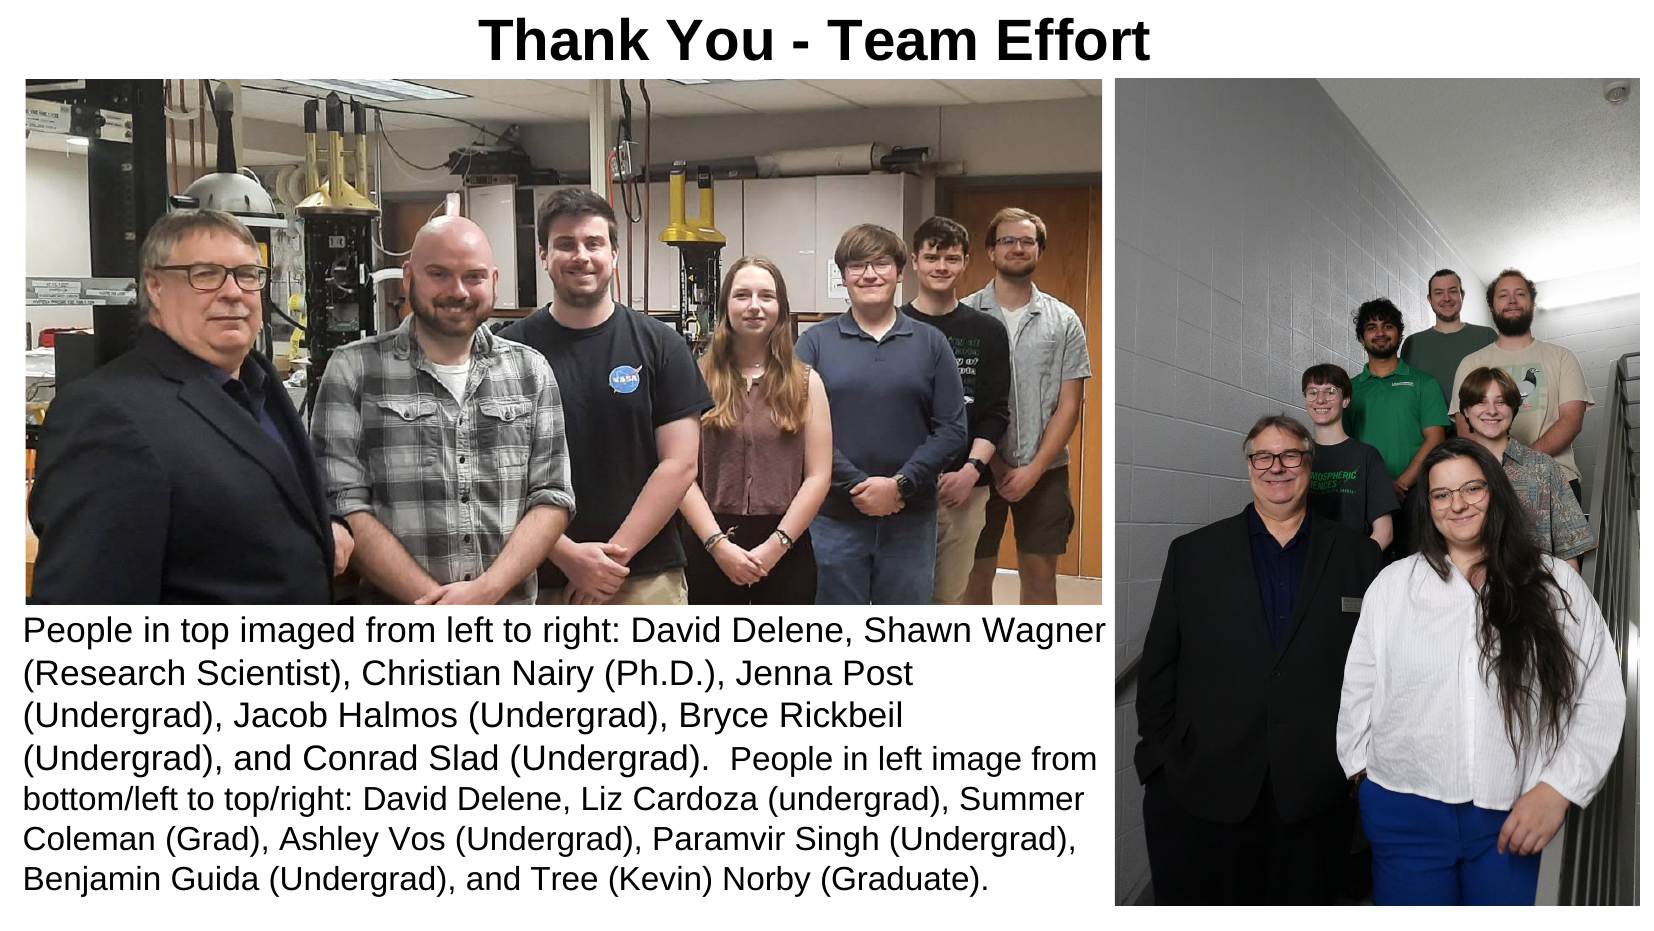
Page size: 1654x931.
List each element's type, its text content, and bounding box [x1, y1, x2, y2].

picture [25, 79, 1103, 605]
text_box People in top imaged from left to right: David Delene, Shawn Wagner (Research Scientist), Christian Nairy (Ph.D.), Jenna Post (Undergrad), Jacob Halmos (Undergrad), Bryce Rickbeil (Undergrad), and Conrad Slad (Undergrad). People in left image from bottom/left to top/right: David Delene, Liz Cardoza (undergrad), Summer Coleman (Grad), Ashley Vos (Undergrad), Paramvir Singh (Undergrad), Benjamin Guida (Undergrad), and Tree (Kevin) Norby (Graduate). [7, 599, 1114, 905]
title Thank You - Team Effort‏ [0, 6, 1647, 76]
picture [1114, 78, 1640, 906]
